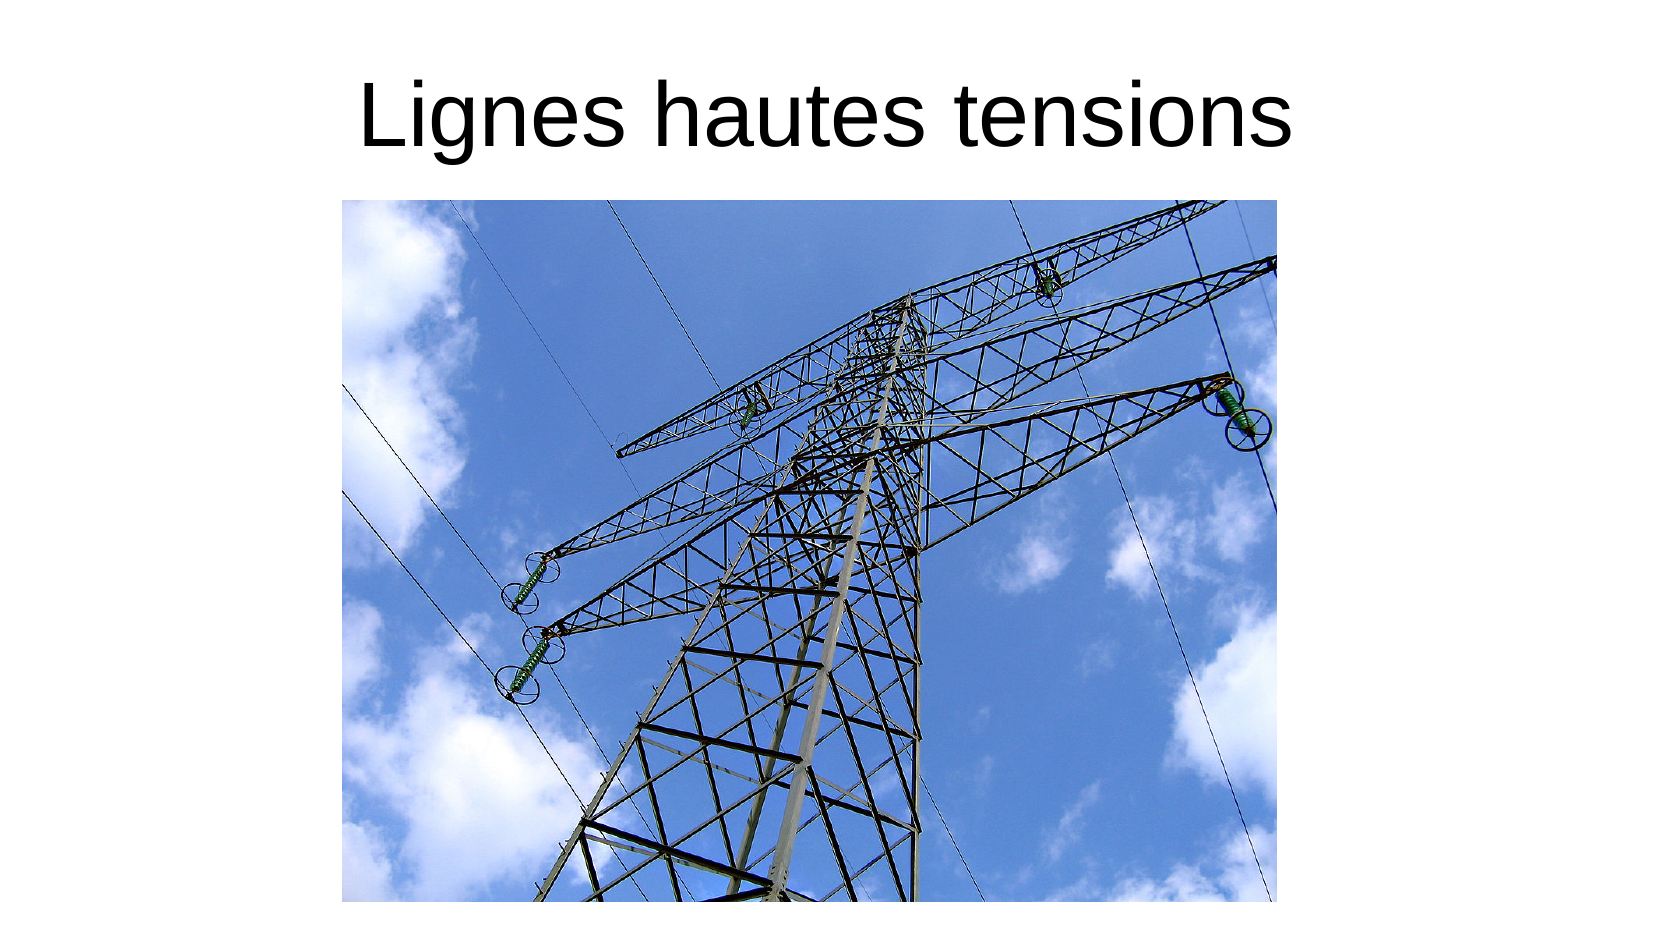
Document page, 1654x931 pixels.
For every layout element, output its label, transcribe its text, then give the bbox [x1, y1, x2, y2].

title Lignes hautes tensions [82, 37, 1571, 193]
picture [342, 200, 1277, 902]
